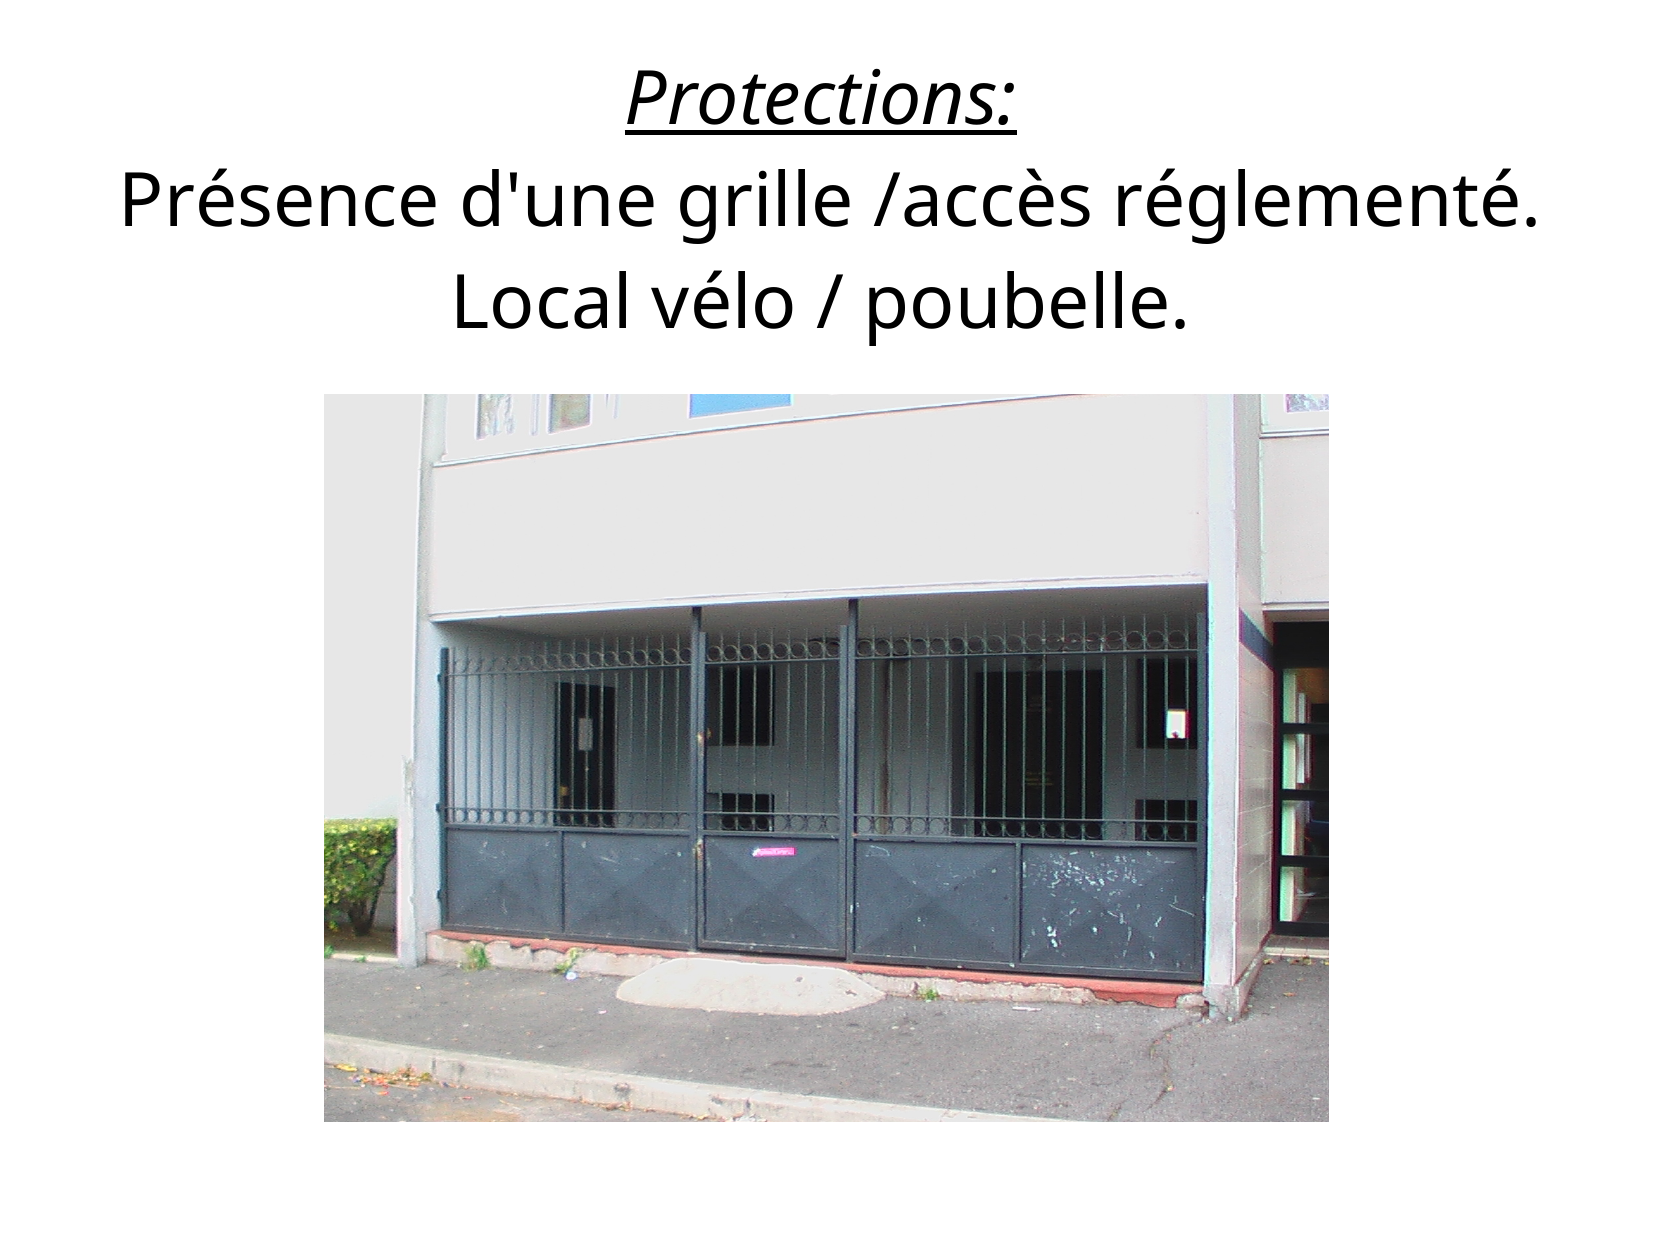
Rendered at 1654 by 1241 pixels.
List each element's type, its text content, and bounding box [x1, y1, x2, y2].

picture [324, 394, 1329, 1123]
title Protections: Présence d'une grille /accès réglementé. Local vélo / poubelle. [76, 40, 1565, 355]
